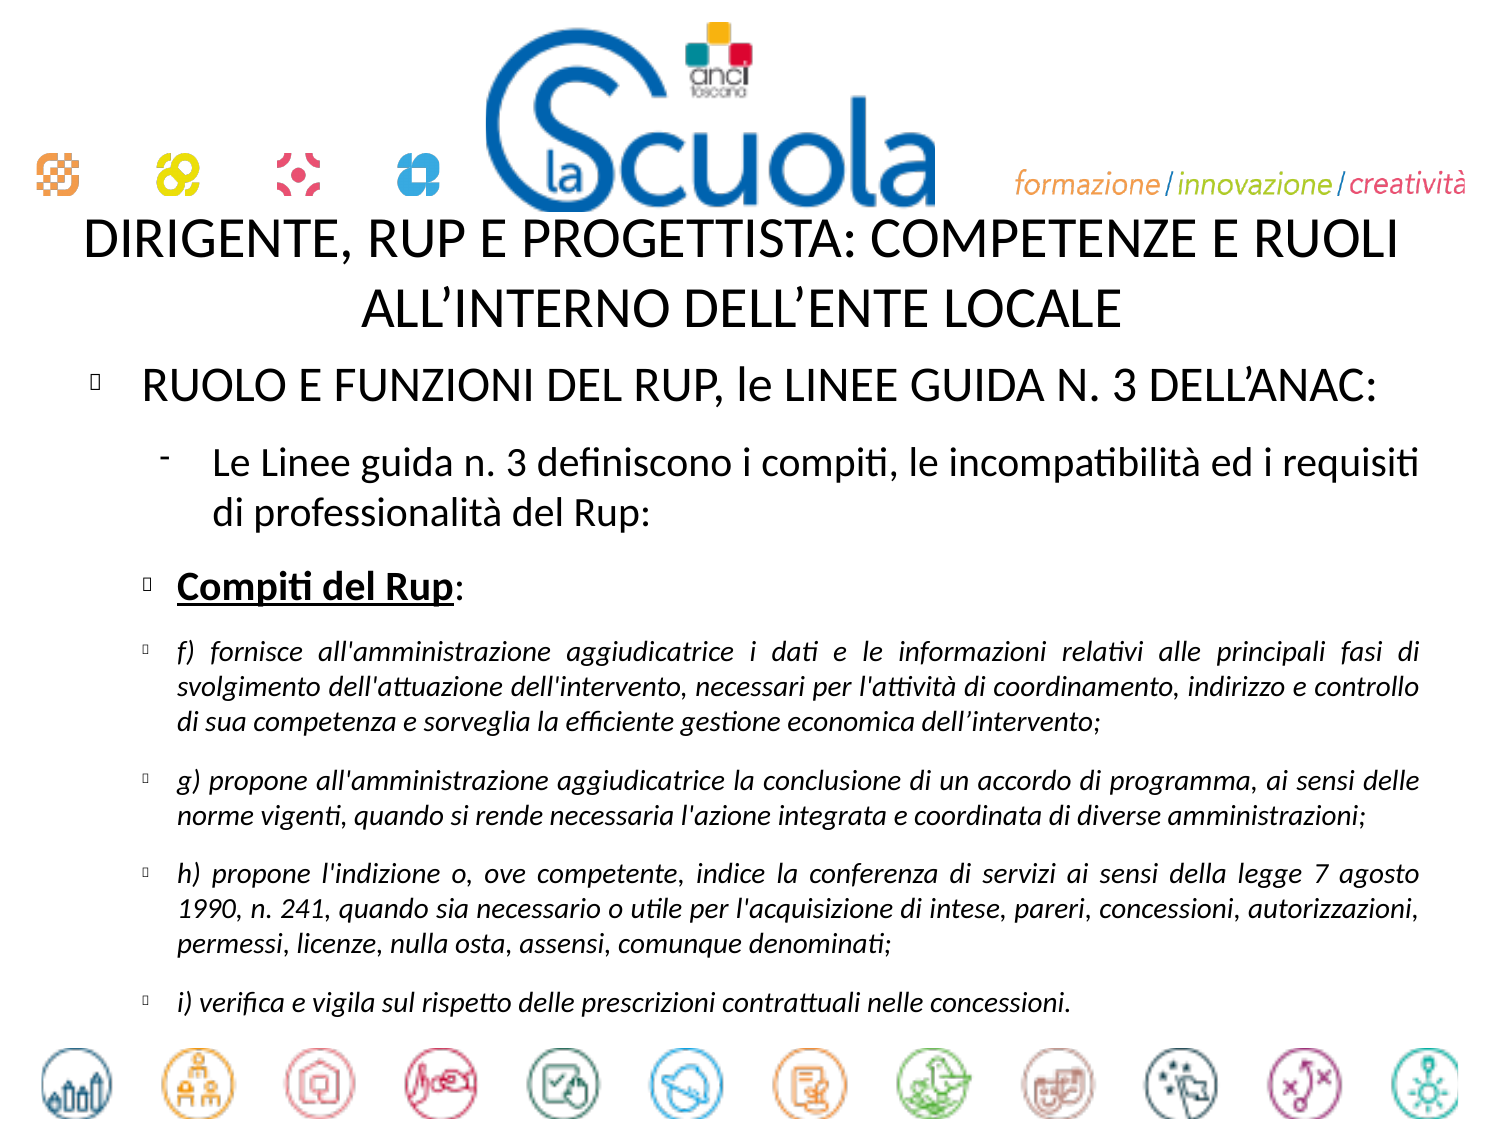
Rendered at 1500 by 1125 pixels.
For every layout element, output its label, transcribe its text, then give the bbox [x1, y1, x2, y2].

text_box DIRIGENTE, RUP E PROGETTISTA: COMPETENZE E RUOLI ALL’INTERNO DELL’ENTE LOCALE [67, 175, 1418, 364]
text_box RUOLO E FUNZIONI DEL RUP, le LINEE GUIDA N. 3 DELL’ANAC: Le Linee guida n. 3 definiscono i compiti, le incompatibilità ed i requisiti di professionalità del Rup: Compiti del Rup: f) fornisce all'amministrazione aggiudicatrice i dati e le informazioni relativi alle principali fasi di svolgimento dell'attuazione dell'intervento, necessari per l'attività di coordinamento, indirizzo e controllo di sua competenza e sorveglia la efficiente gestione economica dell’intervento; g) propone all'amministrazione aggiudicatrice la conclusione di un accordo di programma, ai sensi delle norme vigenti, quando si rende necessaria l'azione integrata e coordinata di diverse amministrazioni; h) propone l'indizione o, ove competente, indice la conferenza di servizi ai sensi della legge 7 agosto 1990, n. 241, quando sia necessario o utile per l'acquisizione di intese, pareri, concessioni, autorizzazioni, permessi, licenze, nulla osta, assensi, comunque denominati; i) verifica e vigila sul rispetto delle prescrizioni contrattuali nelle concessioni. [70, 351, 1421, 1004]
